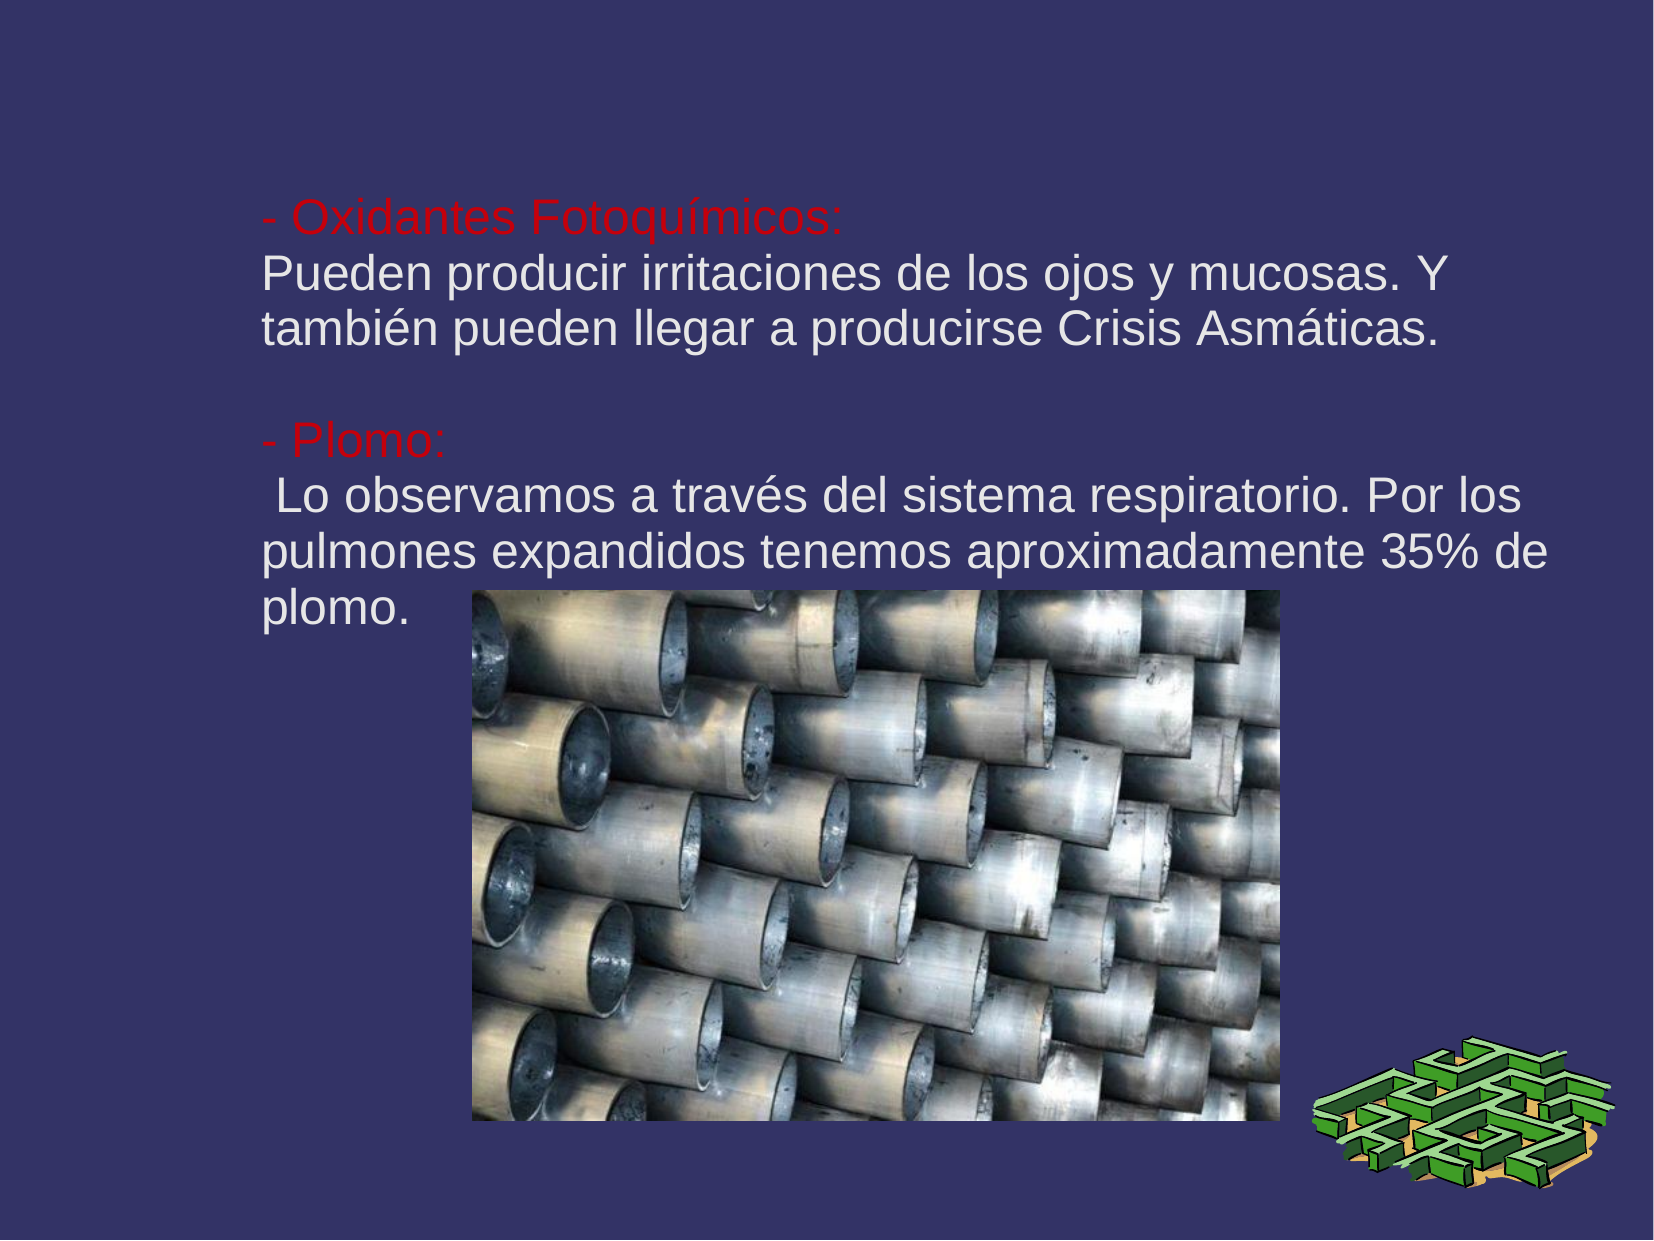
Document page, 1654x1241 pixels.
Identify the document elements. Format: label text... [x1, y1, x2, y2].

list - Oxidantes Fotoquímicos: Pueden producir irritaciones de los ojos y mucosas. Y también pueden llegar a producirse Crisis Asmáticas. - Plomo: Lo observamos a través del sistema respiratorio. Por los pulmones expandidos tenemos aproximadamente 35% de plomo. [178, 188, 1570, 1147]
picture [472, 590, 1280, 1121]
